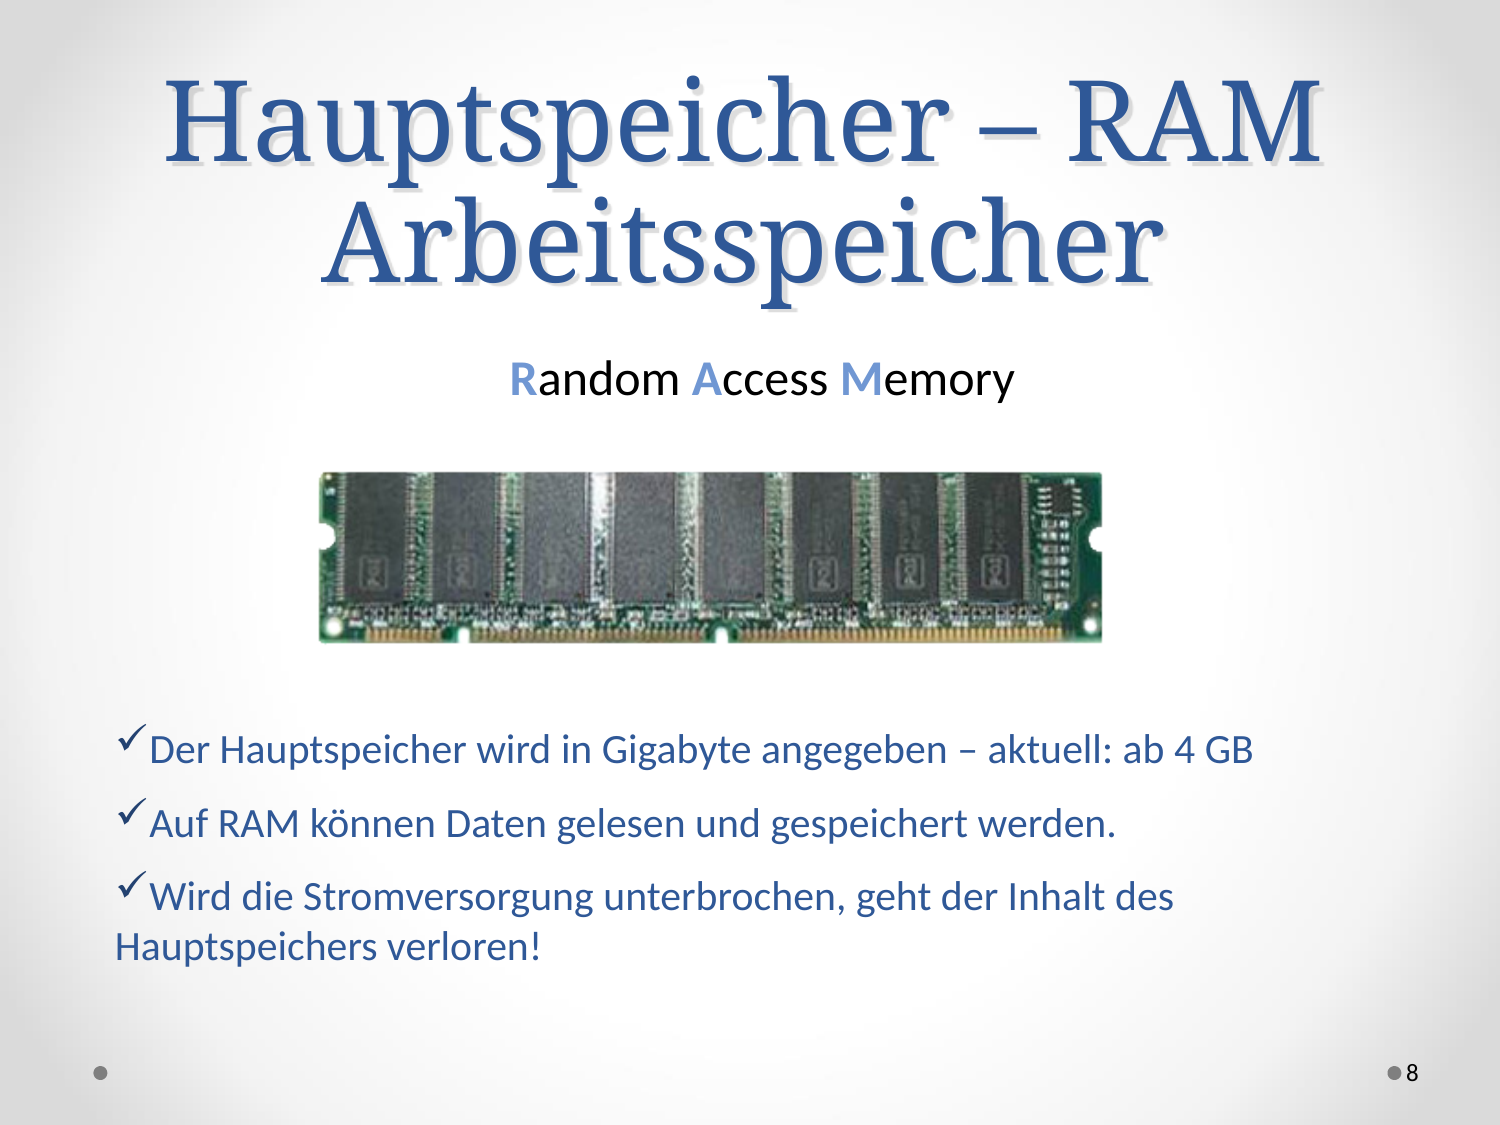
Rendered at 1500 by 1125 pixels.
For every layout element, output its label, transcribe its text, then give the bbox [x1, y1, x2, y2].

text_box Der Hauptspeicher wird in Gigabyte angegeben – aktuell: ab 4 GB Auf RAM können Daten gelesen und gespeichert werden. Wird die Stromversorgung unterbrochen, geht der Inhalt des Hauptspeichers verloren! [100, 714, 1412, 977]
title Hauptspeicher – RAM Arbeitsspeicher [68, 55, 1419, 313]
picture [301, 456, 1117, 662]
text_box Random Access Memory [249, 337, 1276, 414]
